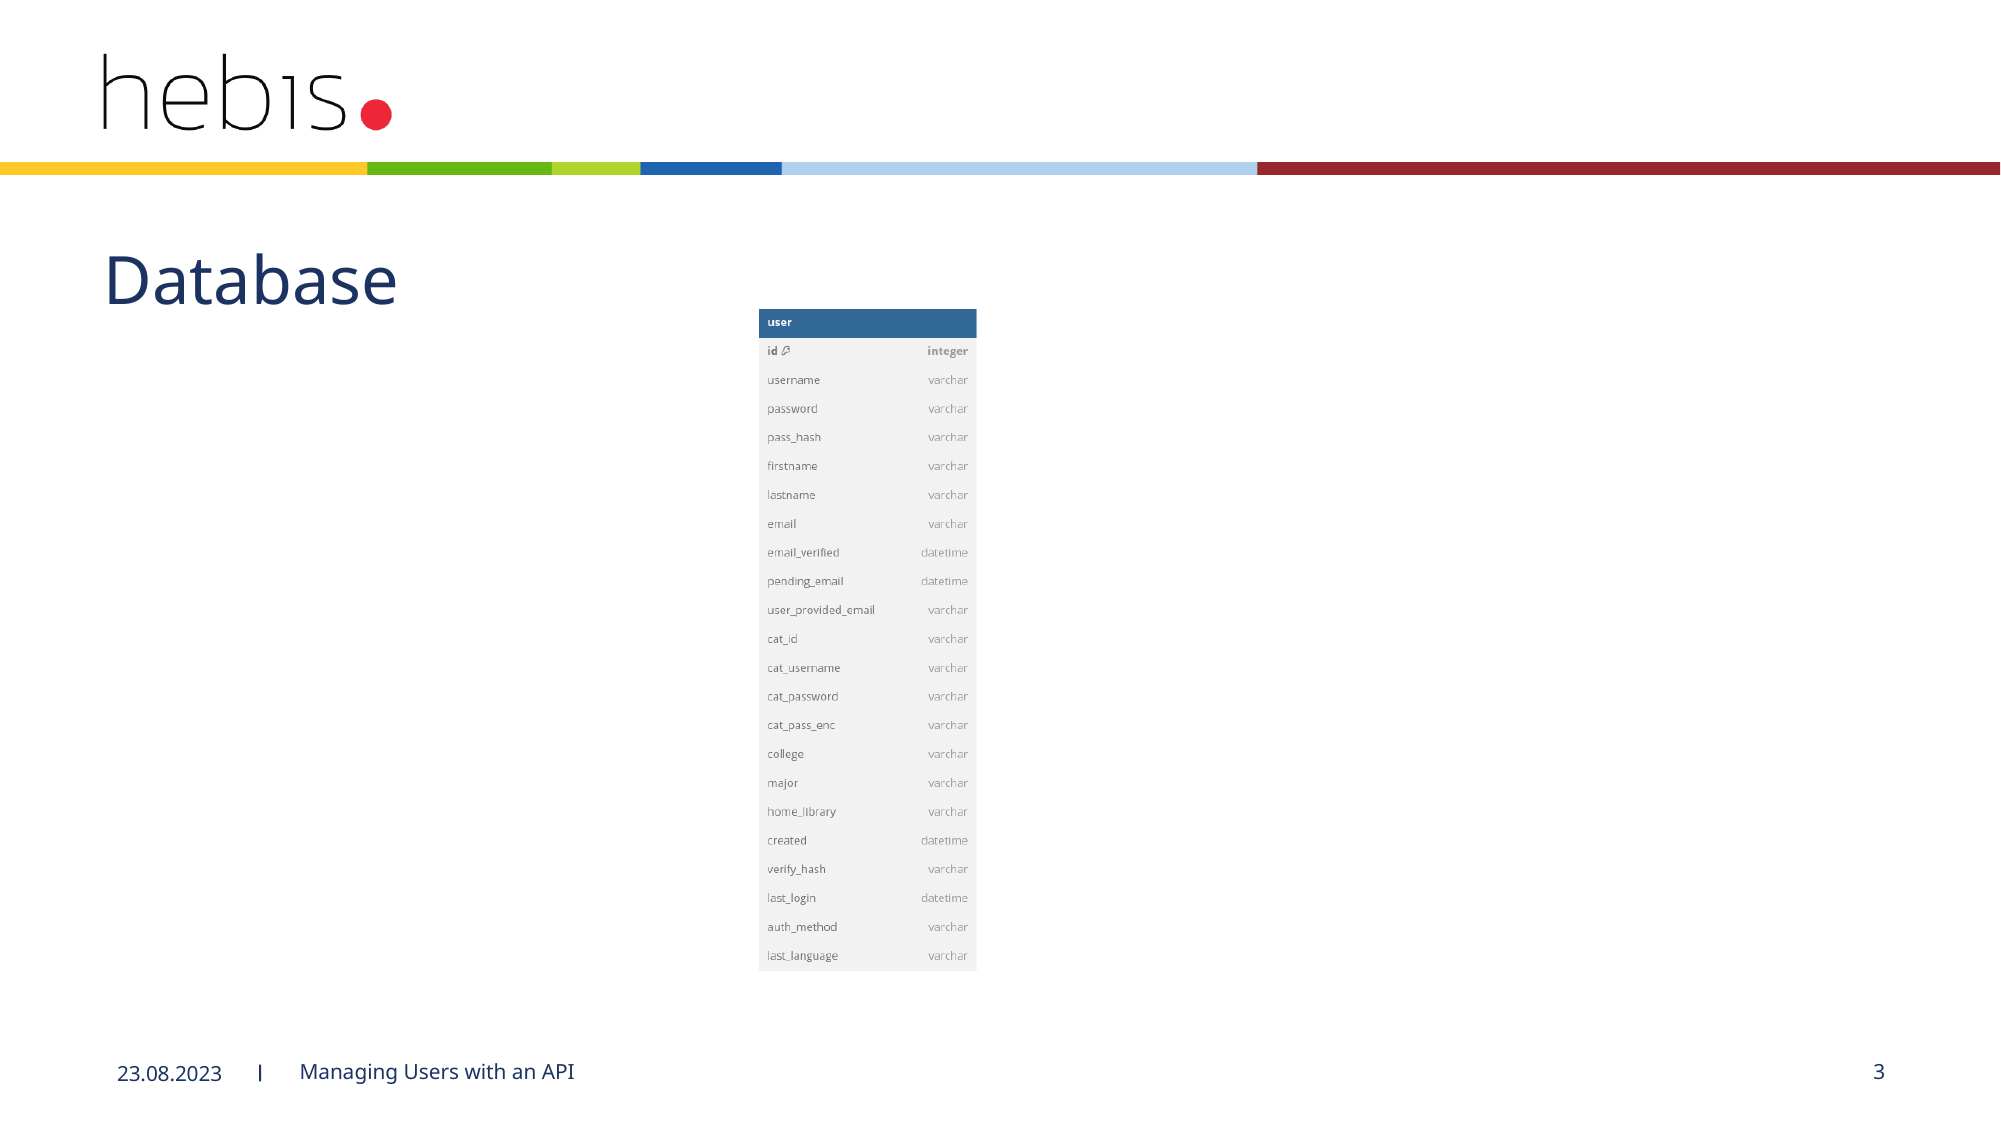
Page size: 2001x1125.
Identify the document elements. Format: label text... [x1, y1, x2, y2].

list Database [97, 242, 1581, 313]
picture [0, 0, 2001, 248]
picture [706, 256, 1032, 1022]
slide_number 23.08.2023 [102, 1042, 271, 1103]
